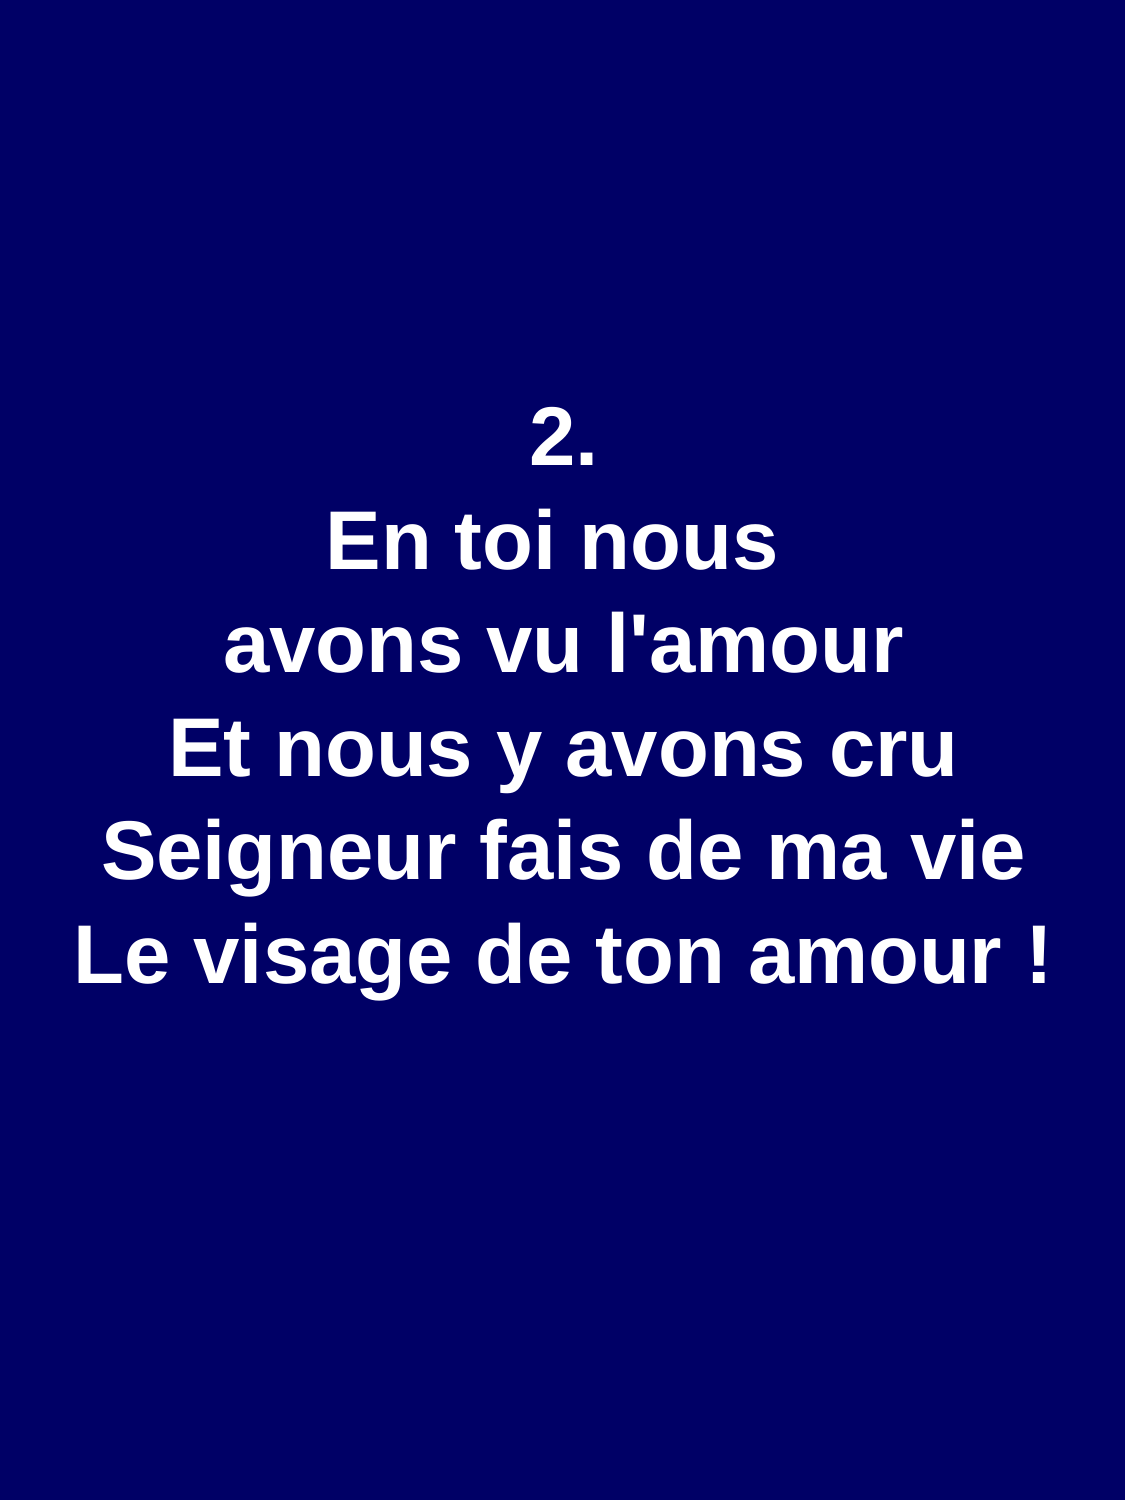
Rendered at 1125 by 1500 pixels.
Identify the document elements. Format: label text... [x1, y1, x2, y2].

text_box 2. En toi nous avons vu l'amour Et nous y avons cru Seigneur fais de ma vie Le visage de ton amour ! [17, 284, 1111, 1158]
